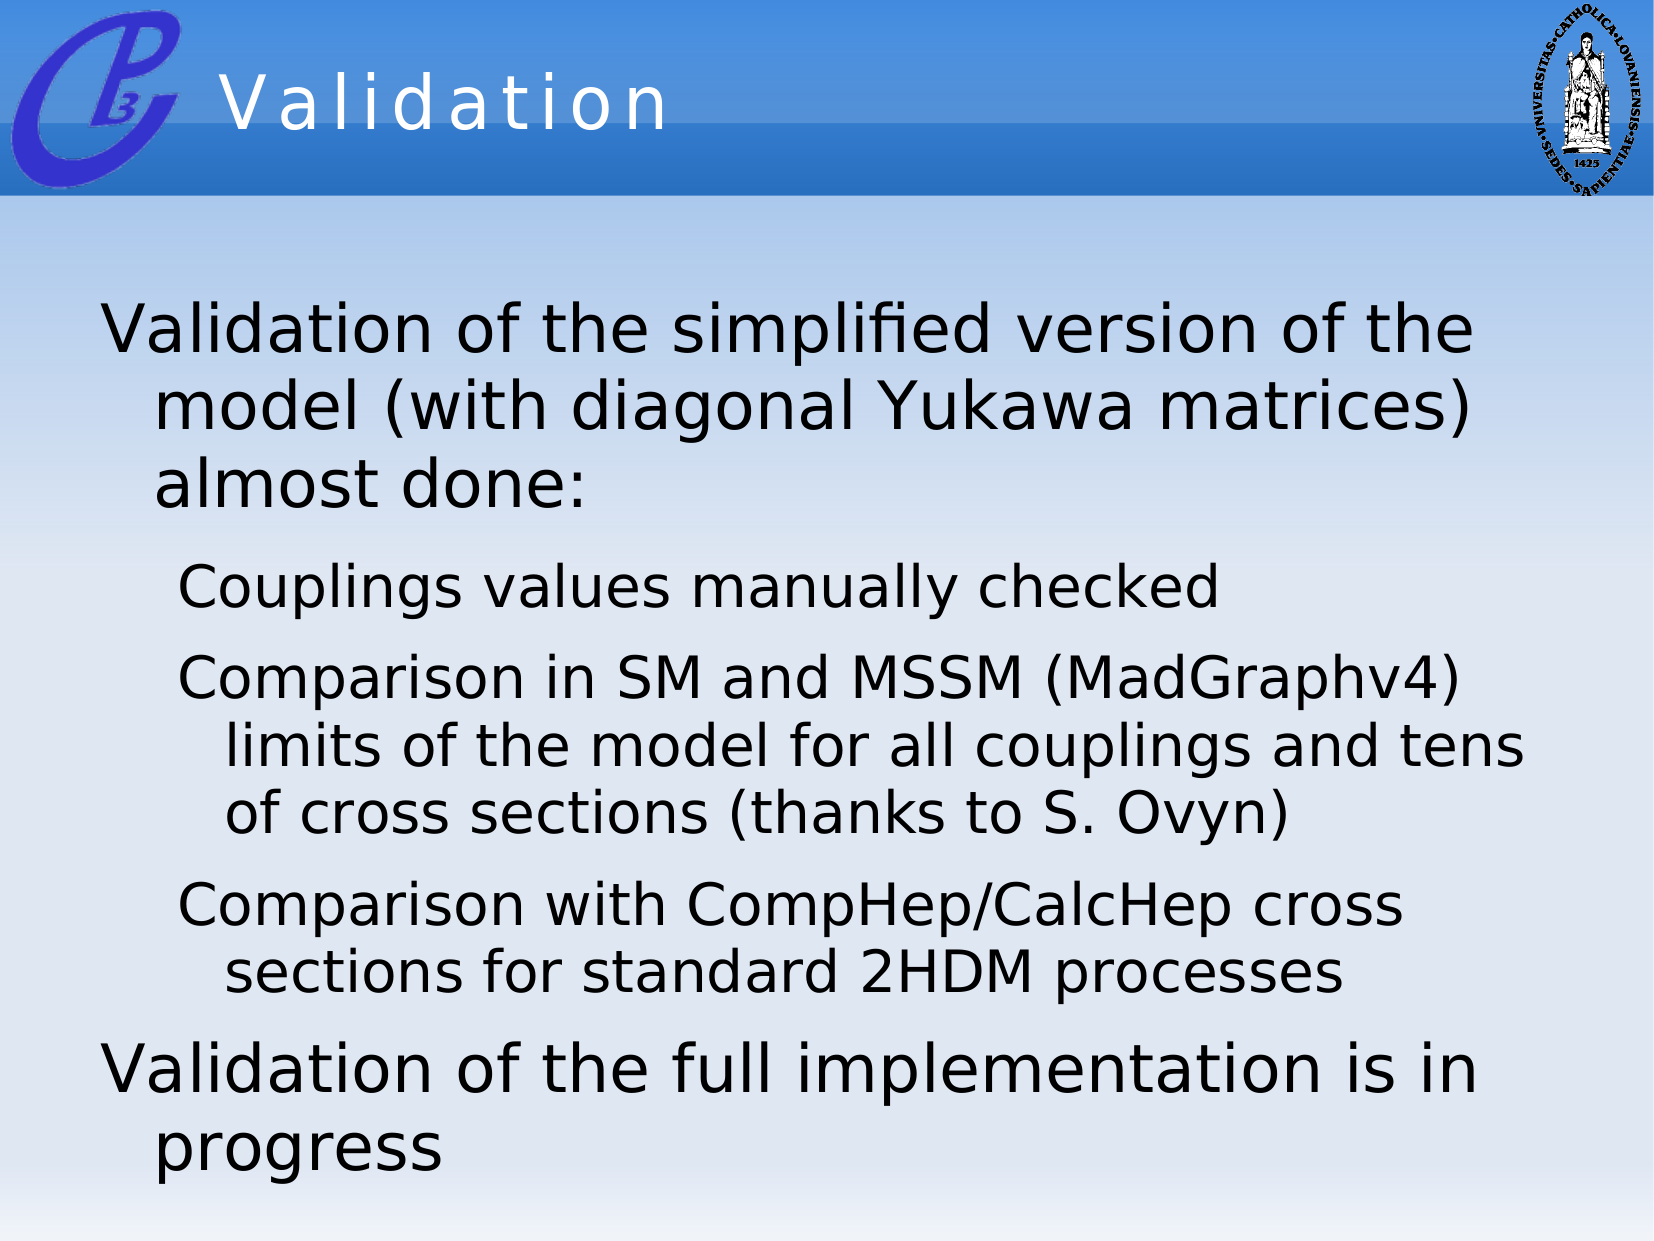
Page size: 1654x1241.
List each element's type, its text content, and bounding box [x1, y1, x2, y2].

picture [0, 0, 1654, 1241]
title Validation [218, 36, 1501, 171]
list Validation of the simplified version of the model (with diagonal Yukawa matrices) almost done: Couplings values manually checked Comparison in SM and MSSM (MadGraphv4) limits of the model for all couplings and tens of cross sections (thanks to S. Ovyn) Comparison with CompHep/CalcHep cross sections for standard 2HDM processes Validation of the full implementation is in progress [82, 290, 1571, 1201]
